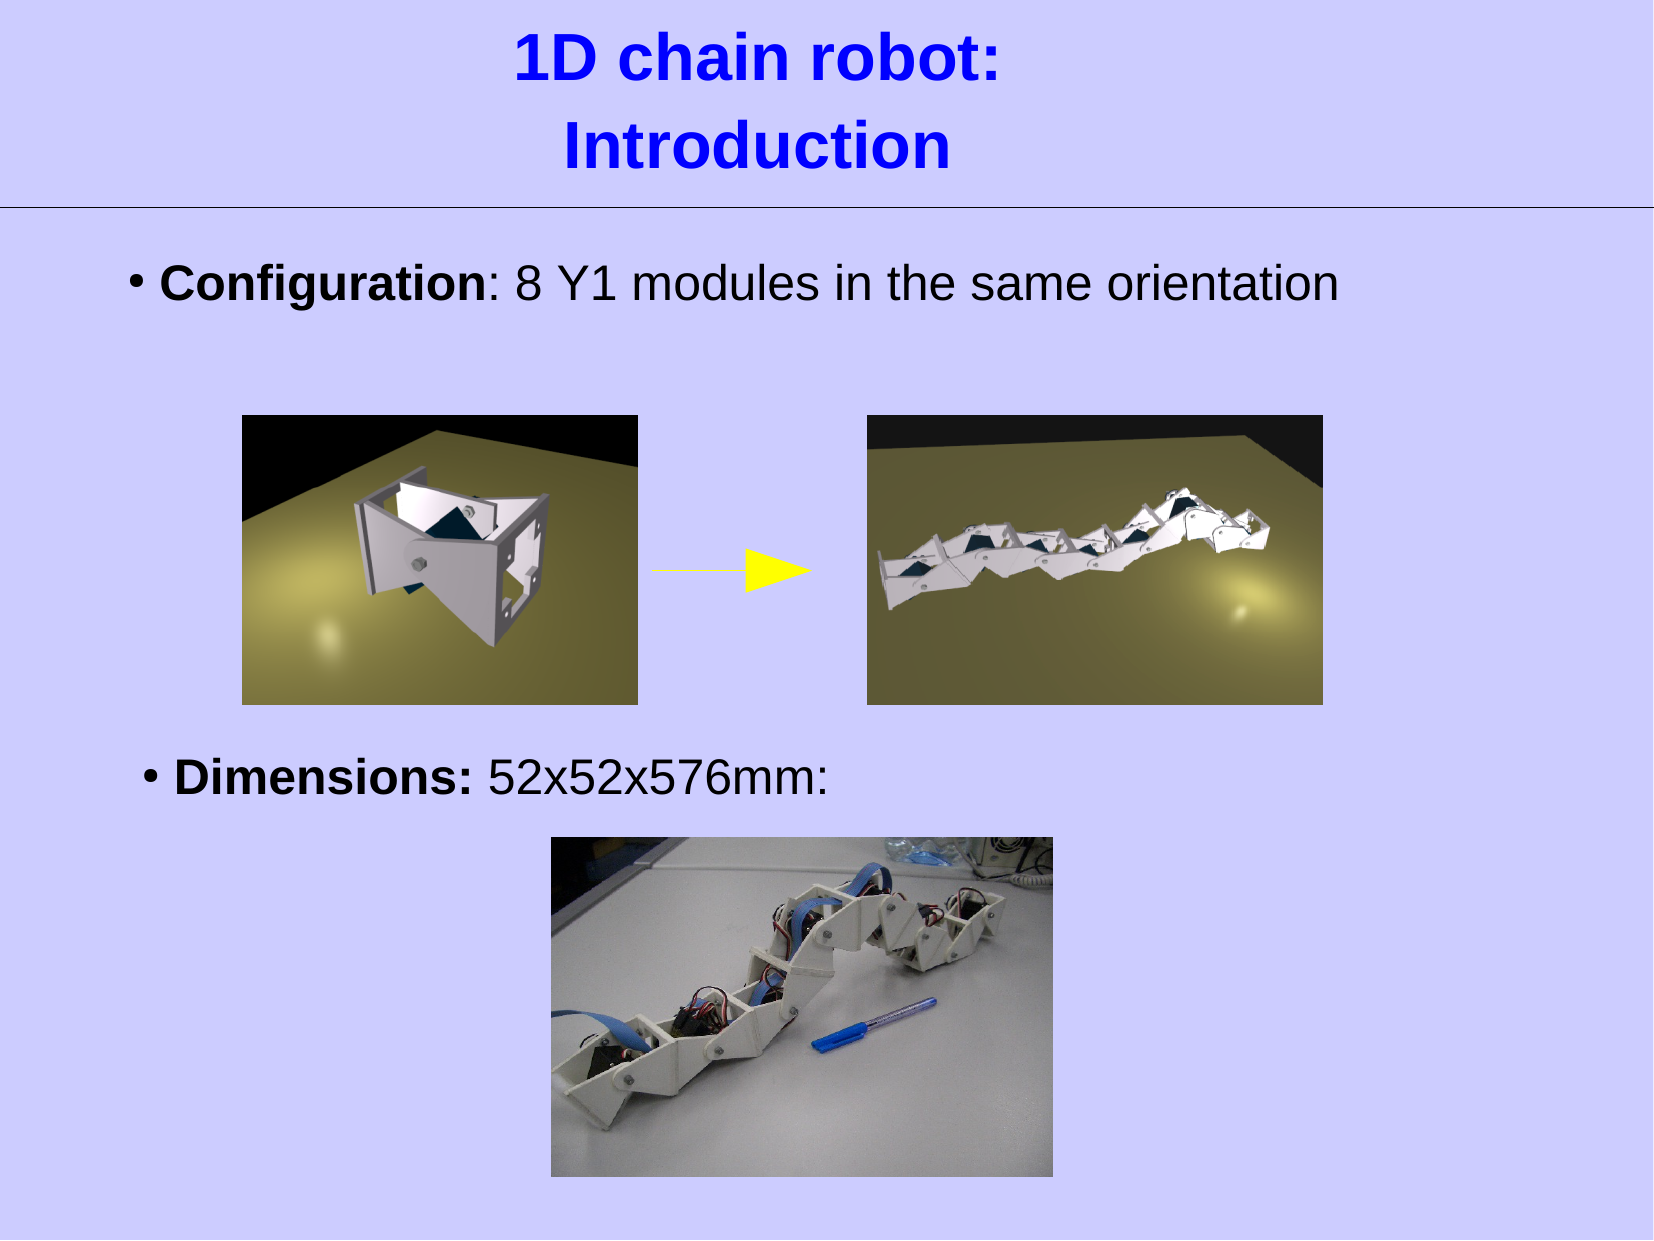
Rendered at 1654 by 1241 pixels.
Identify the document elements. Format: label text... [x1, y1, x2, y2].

picture [551, 837, 1053, 1178]
text_box Dimensions: 52x52x576mm: [141, 748, 1316, 820]
picture [242, 415, 638, 705]
text_box Configuration: 8 Y1 modules in the same orientation [127, 254, 1426, 326]
picture [867, 415, 1323, 706]
title 1D chain robot: Introduction [120, 0, 1396, 191]
